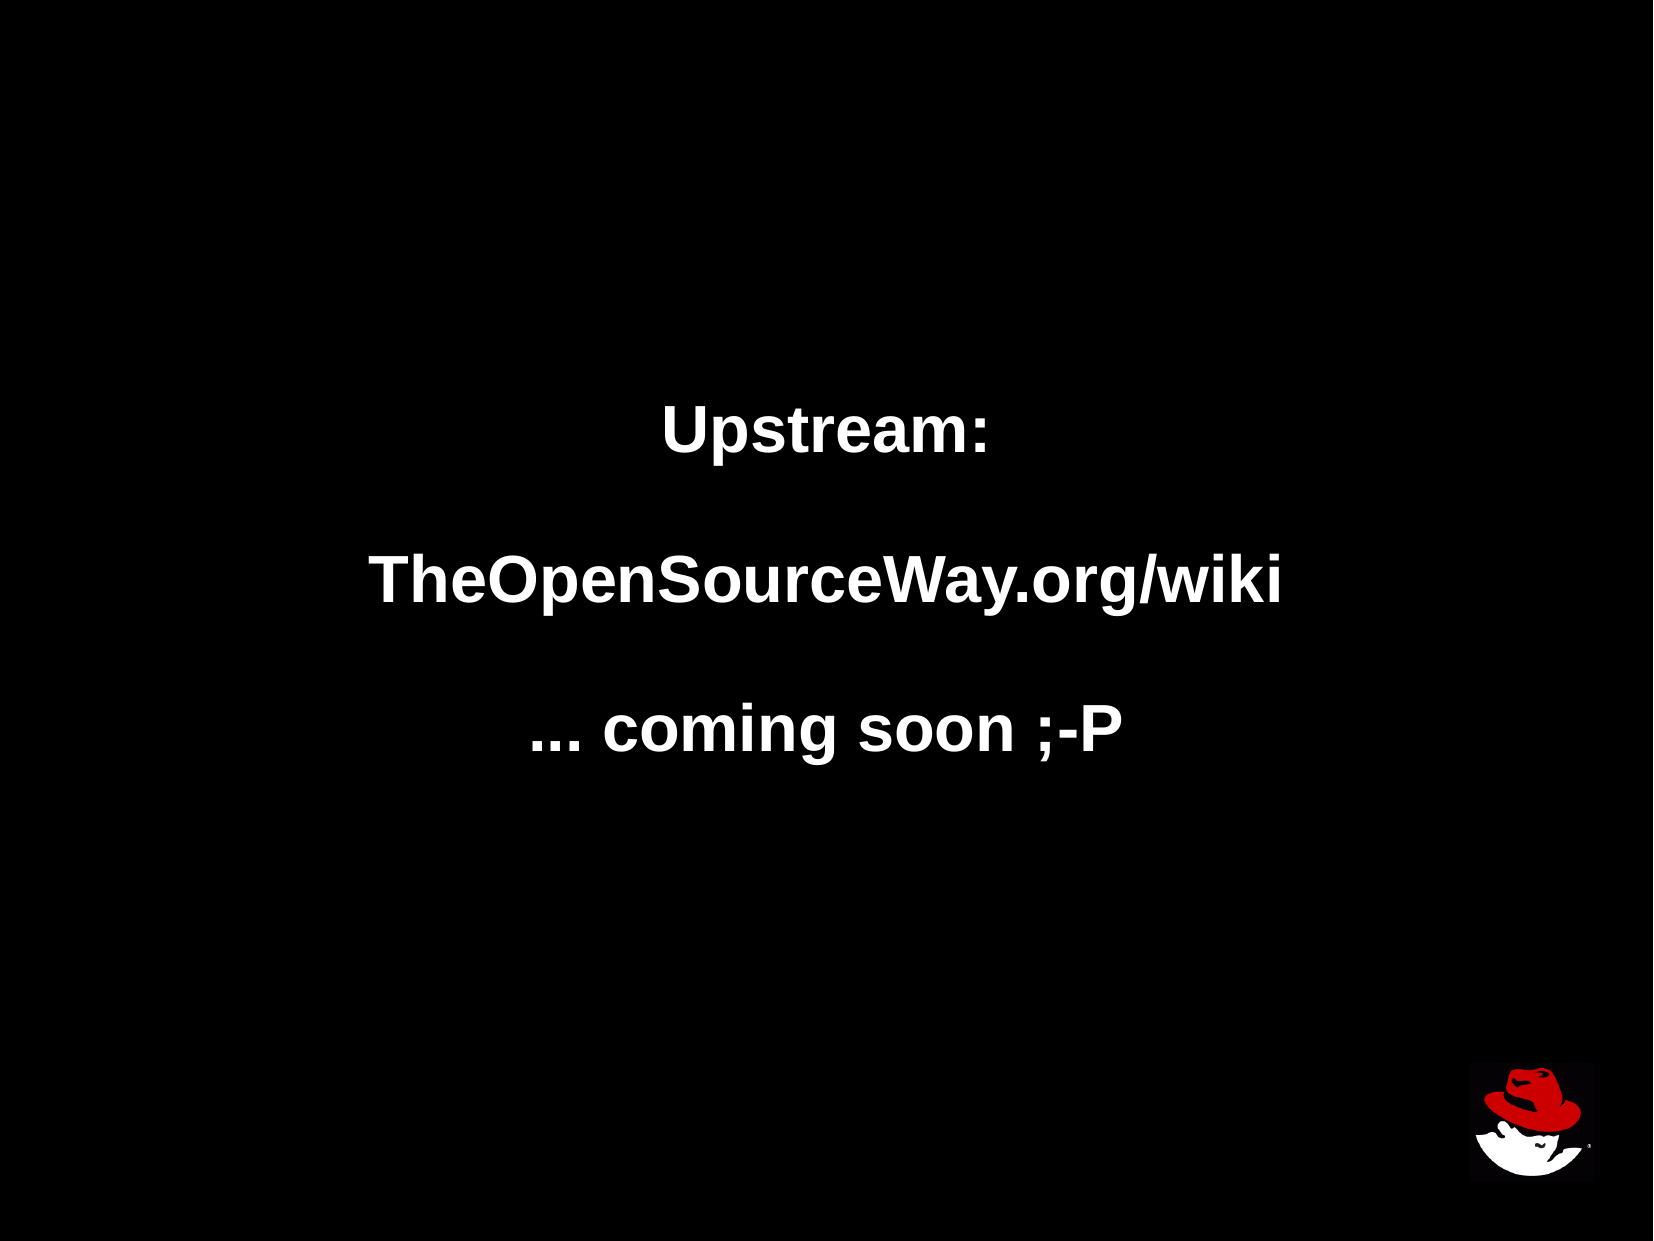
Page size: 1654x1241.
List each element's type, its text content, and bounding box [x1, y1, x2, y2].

subtitle Upstream: TheOpenSourceWay.org/wiki ... coming soon ;-P [82, 49, 1571, 1109]
picture [1470, 1063, 1594, 1182]
